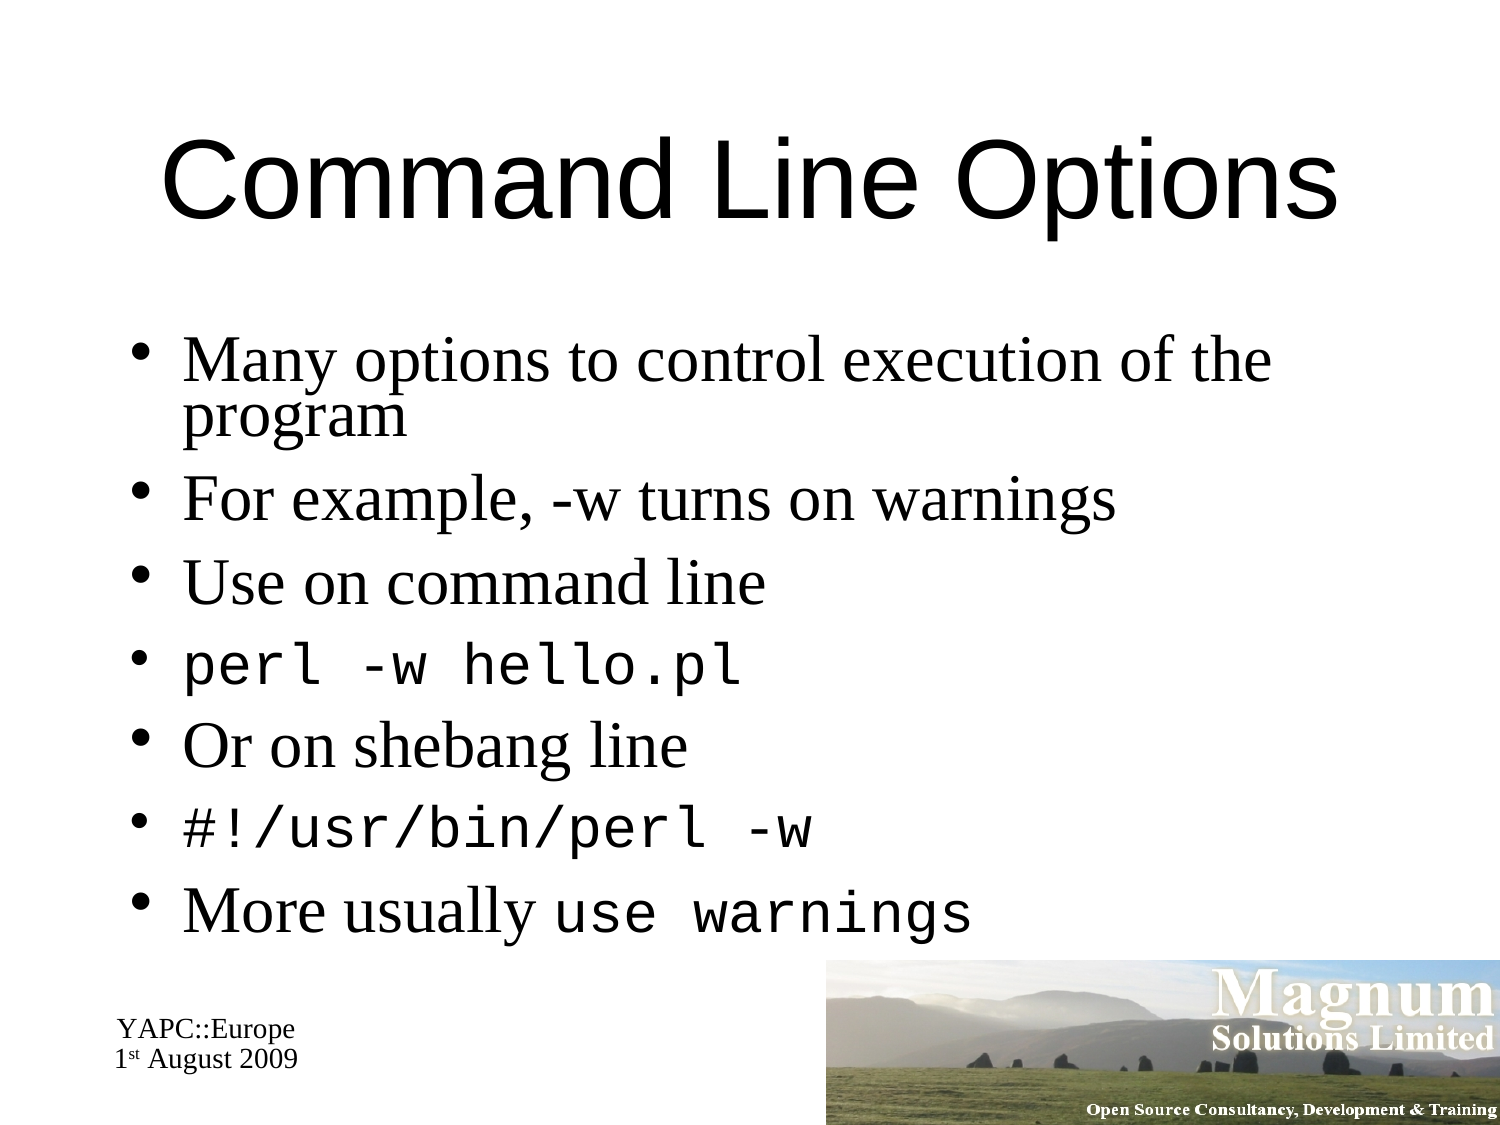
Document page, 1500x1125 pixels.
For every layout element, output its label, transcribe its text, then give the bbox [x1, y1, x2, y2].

list Many options to control execution of the program For example, -w turns on warnings Use on command line perl -w hello.pl Or on shebang line #!/usr/bin/perl -w More usually use warnings [112, 337, 1388, 964]
picture [826, 960, 1500, 1125]
title Command Line Options [112, 62, 1388, 250]
